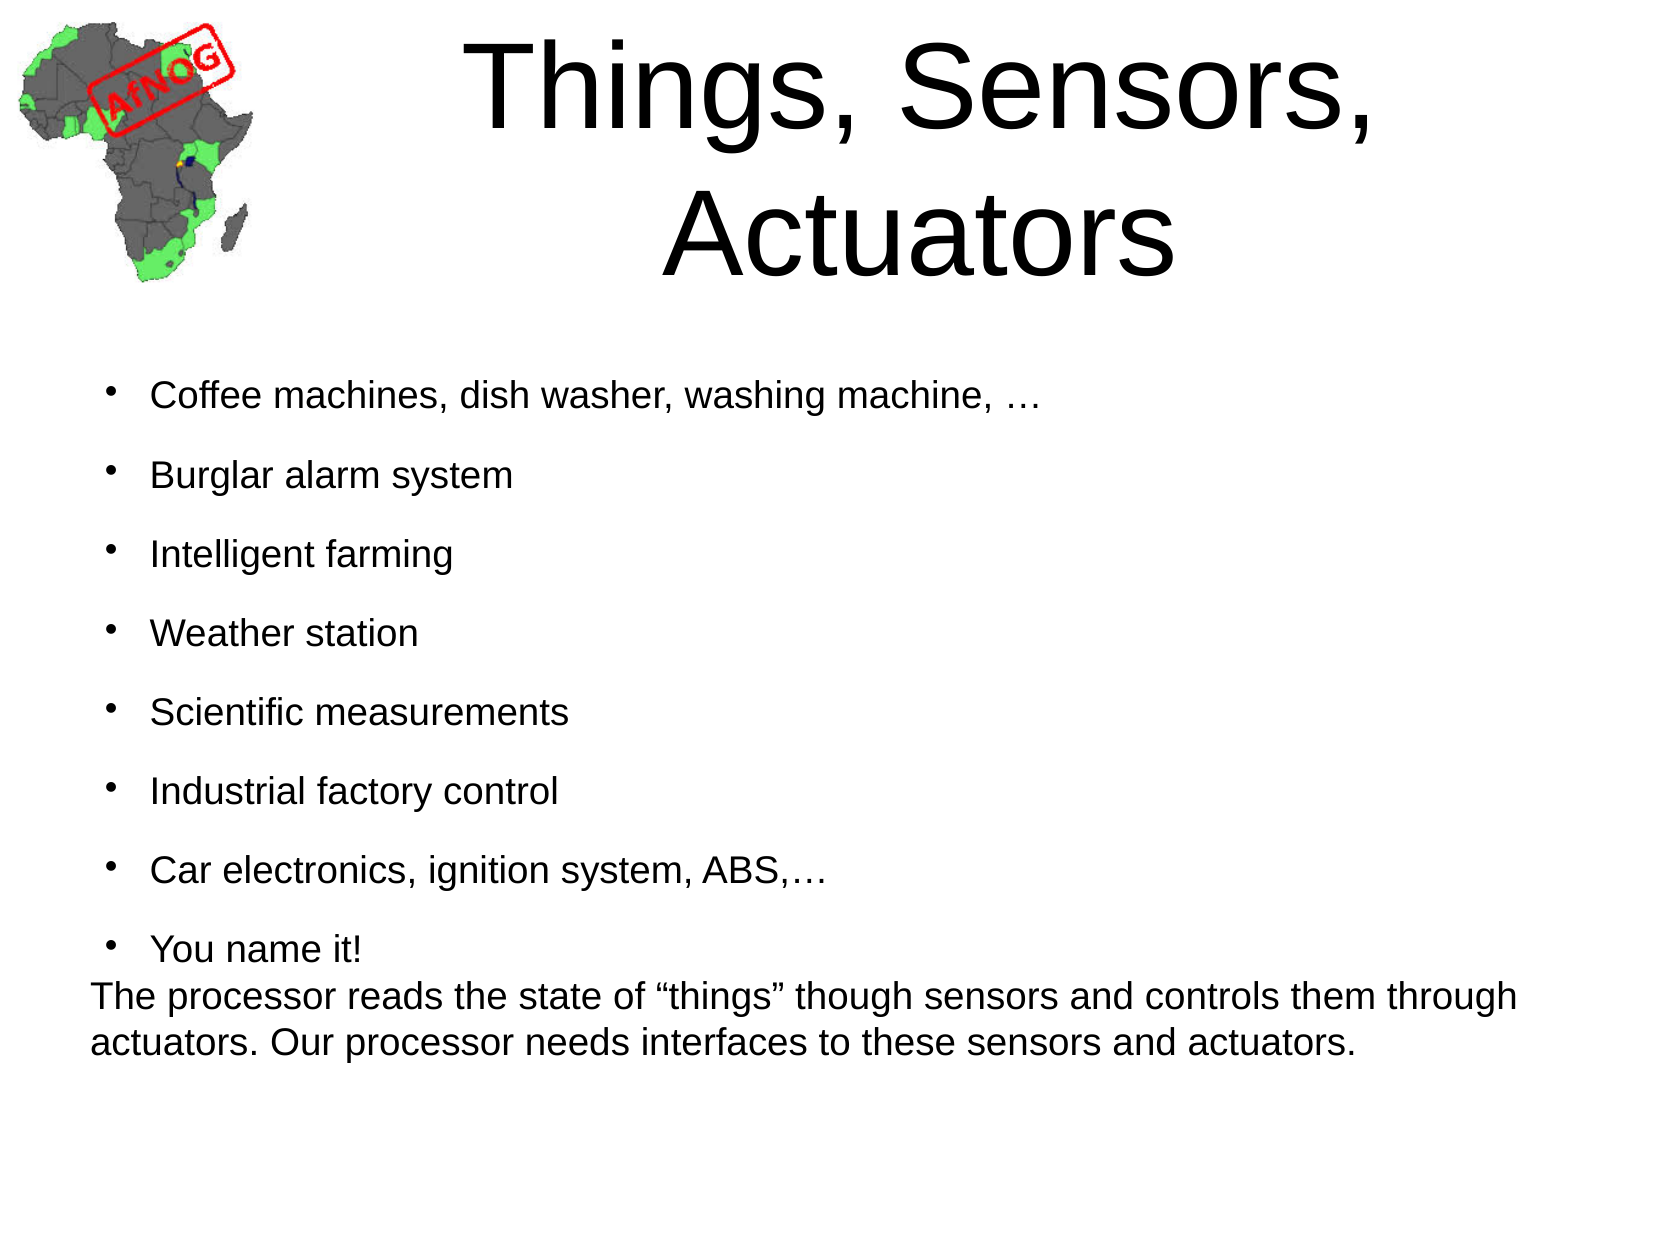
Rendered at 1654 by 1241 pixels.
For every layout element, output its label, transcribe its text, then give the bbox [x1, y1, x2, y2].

text_box Coffee machines, dish washer, washing machine, … Burglar alarm system Intelligent farming Weather station Scientific measurements Industrial factory control Car electronics, ignition system, ABS,… You name it! The processor reads the state of “things” though sensors and controls them through actuators. Our processor needs interfaces to these sensors and actuators. [90, 370, 1579, 1065]
picture [9, 0, 259, 291]
text_box Things, Sensors, Actuators [270, 6, 1571, 300]
